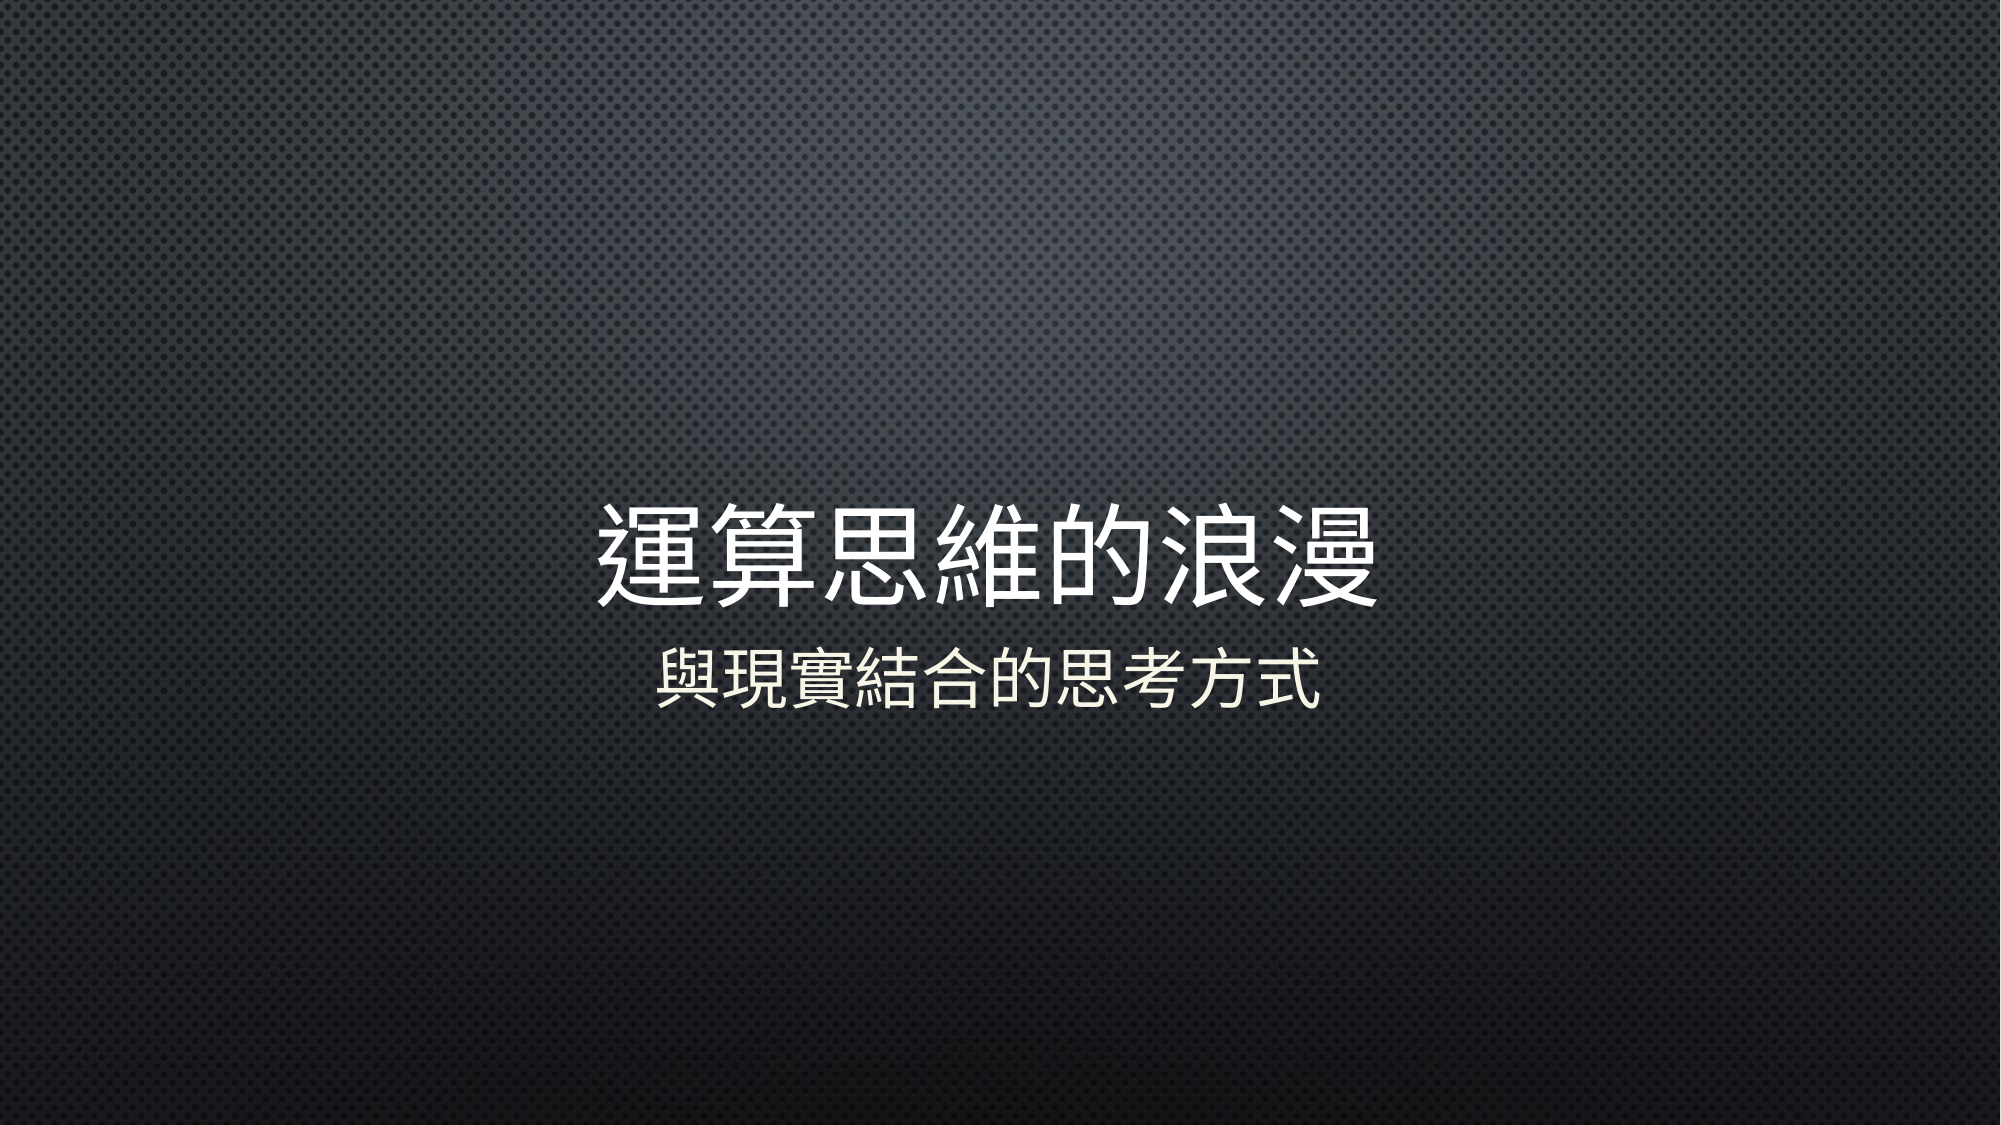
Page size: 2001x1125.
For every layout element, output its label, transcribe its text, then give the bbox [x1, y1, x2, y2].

list 與現實結合的思考方式 [275, 629, 1701, 771]
title 運算思維的浪漫 [276, 387, 1702, 629]
